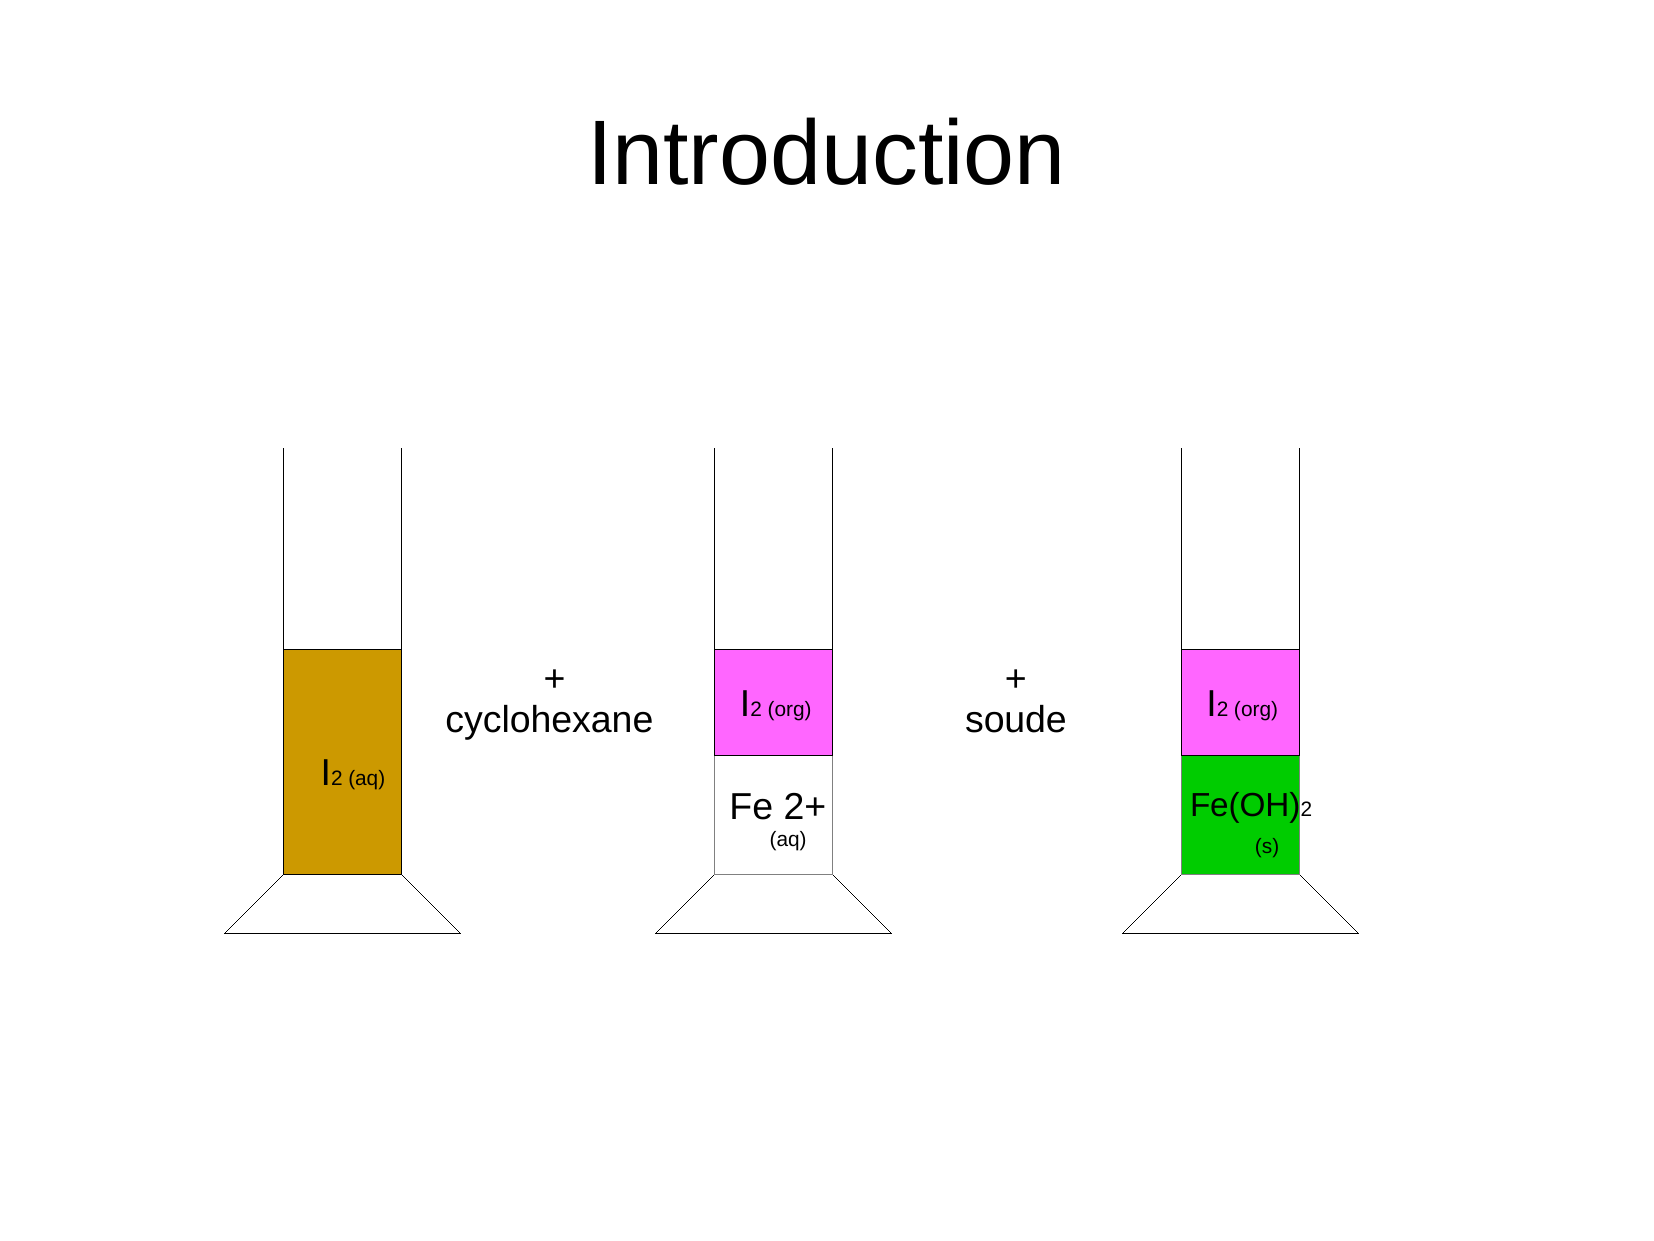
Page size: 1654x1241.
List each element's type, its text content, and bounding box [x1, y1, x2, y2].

text_box + cyclohexane [419, 649, 680, 791]
text_box Fe 2+ (aq) [714, 778, 845, 878]
text_box I2 (org) [714, 675, 857, 779]
text_box Fe(OH)2 (s) [1175, 779, 1359, 902]
text_box I2 (org) [1181, 675, 1323, 779]
text_box I2 (aq) [295, 744, 414, 804]
text_box [283, 649, 402, 875]
text_box [1181, 649, 1300, 675]
title Introduction [82, 49, 1571, 257]
text_box [714, 649, 833, 675]
text_box + soude [885, 649, 1146, 791]
